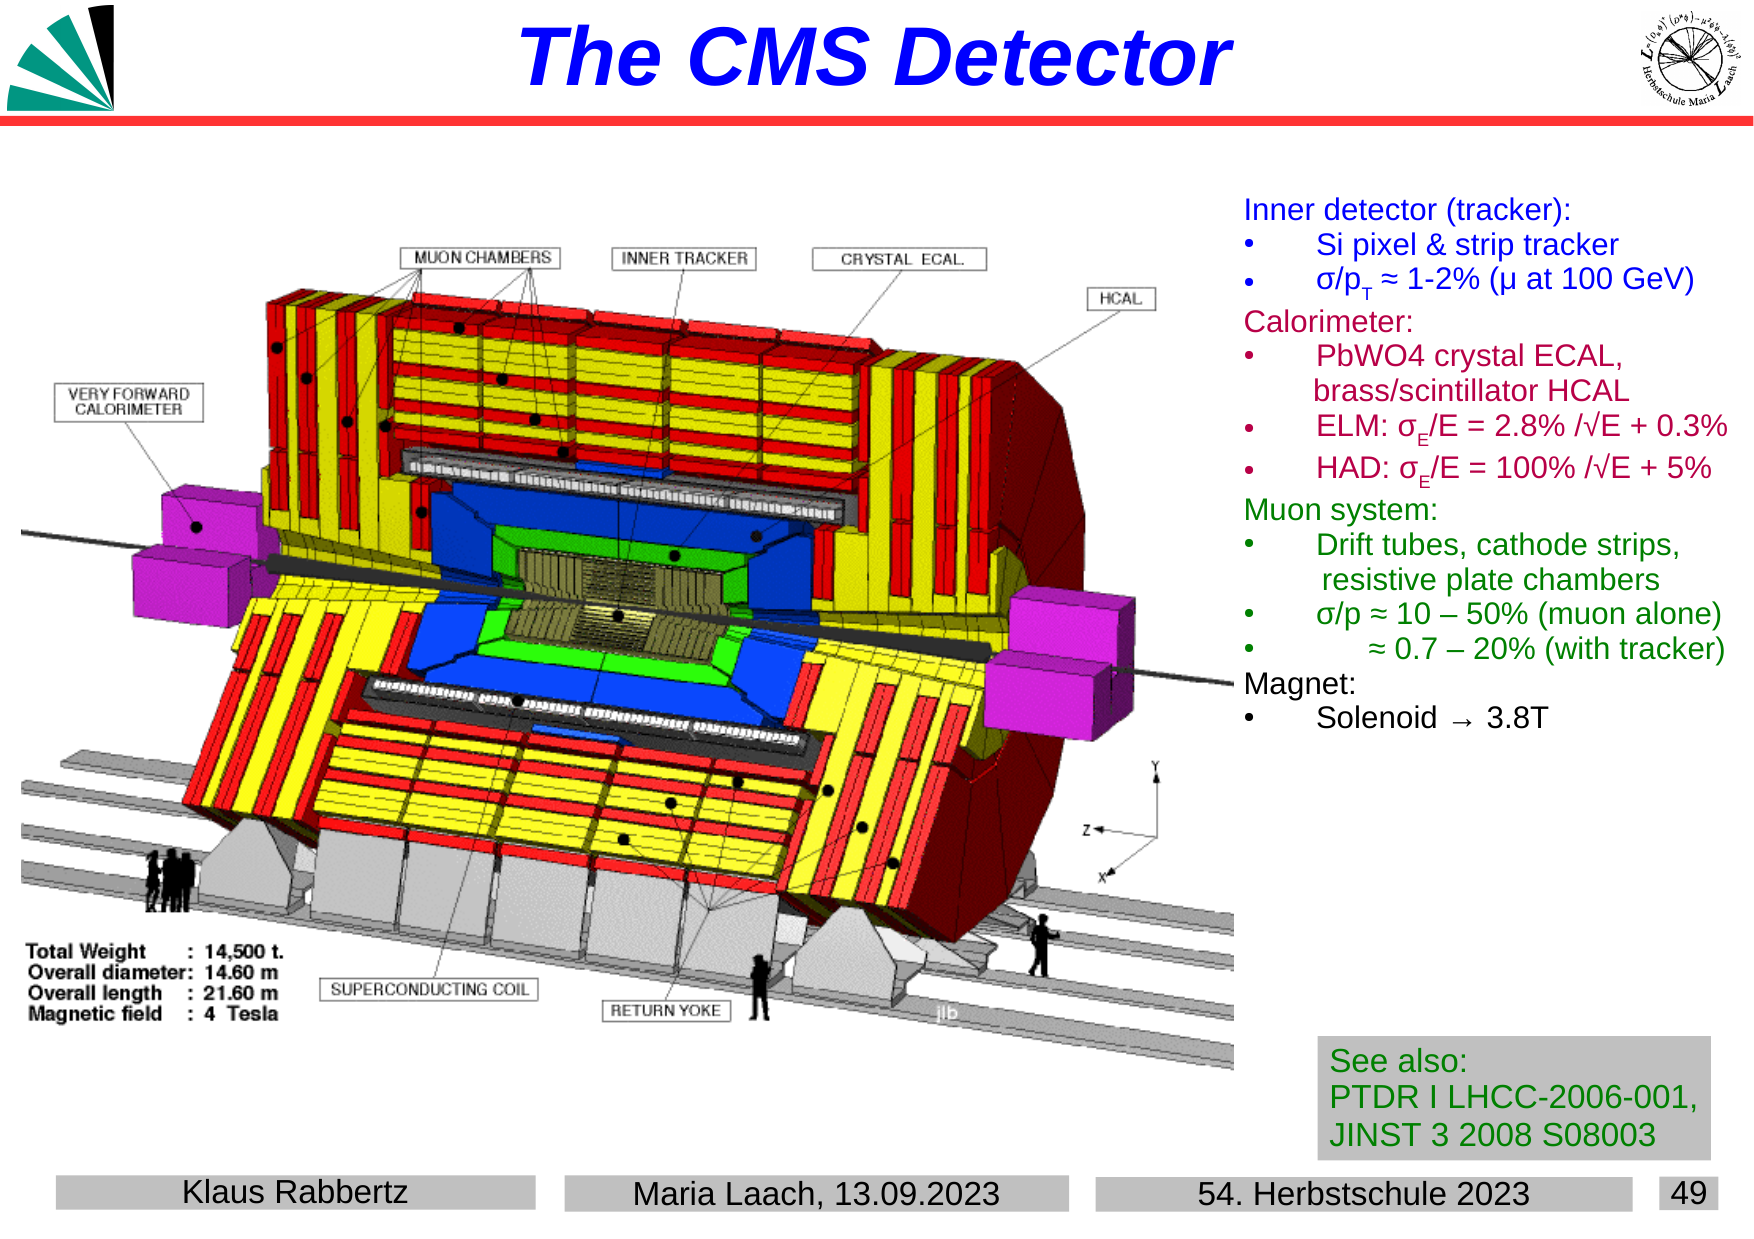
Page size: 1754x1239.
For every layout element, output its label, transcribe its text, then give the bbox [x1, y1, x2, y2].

title The CMS Detector [129, 0, 1617, 114]
picture [1641, 11, 1741, 106]
picture [21, 214, 1234, 1096]
text_box See also: PTDR I LHCC-2006-001, JINST 3 2008 S08003 [1317, 1036, 1711, 1161]
picture [7, 5, 114, 112]
text_box Inner detector (tracker): Si pixel & strip tracker σ/pT ≈ 1-2% (μ at 100 GeV) Calorimeter: PbWO4 crystal ECAL, brass/scintillator HCAL ELM: σE/E = 2.8% /√E + 0.3% HAD: σE/E = 100% /√E + 5% Muon system: Drift tubes, cathode strips, resistive plate chambers σ/p ≈ 10 – 50% (muon alone) ≈ 0.7 – 20% (with tracker) Magnet: Solenoid → 3.8T [1231, 186, 1752, 977]
